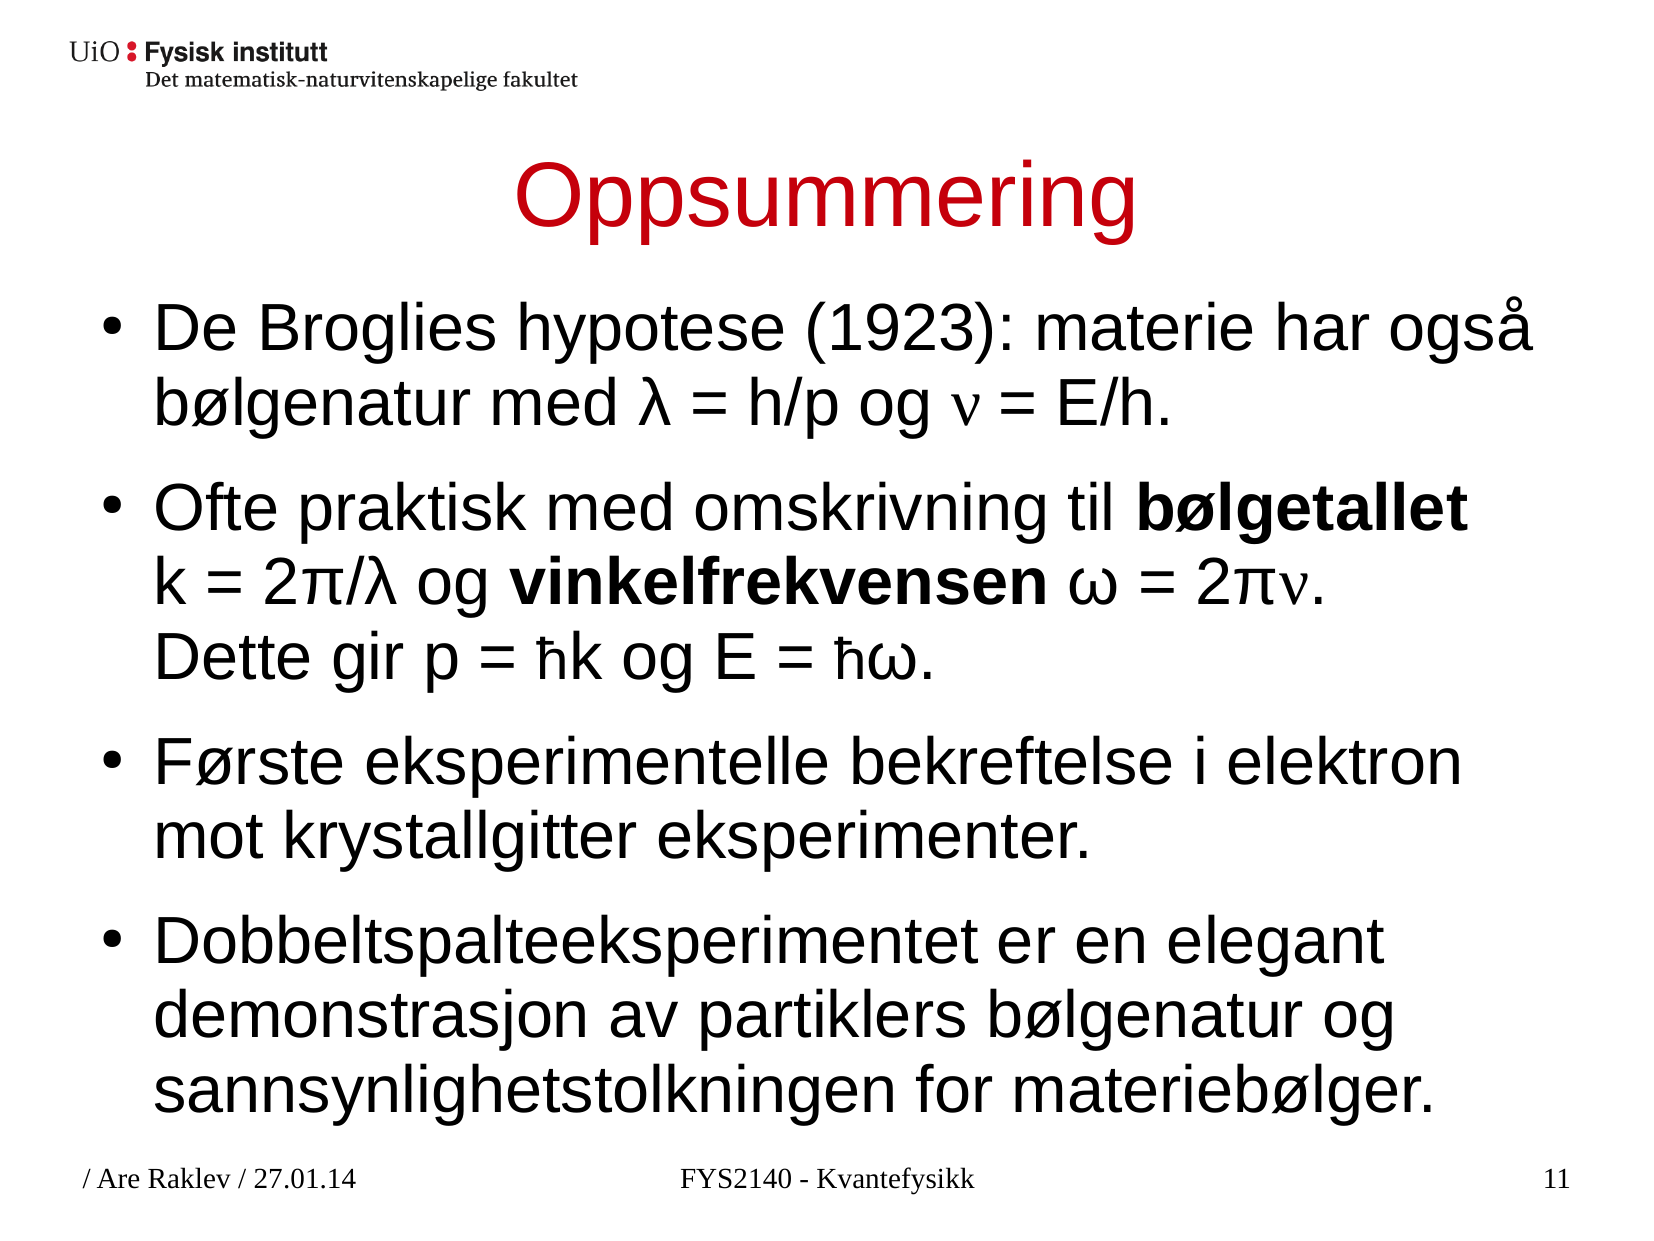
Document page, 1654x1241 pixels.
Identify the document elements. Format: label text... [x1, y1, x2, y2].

list De Broglies hypotese (1923): materie har også bølgenatur med λ = h/p og ν = E/h. Ofte praktisk med omskrivning til bølgetallet k = 2π/λ og vinkelfrekvensen ω = 2πν. Dette gir p = ħk og E = ħω. Første eksperimentelle bekreftelse i elektron mot krystallgitter eksperimenter. Dobbeltspalteeksperimentet er en elegant demonstrasjon av partiklers bølgenatur og sannsynlighetstolkningen for materiebølger. [82, 290, 1580, 1163]
picture [68, 37, 581, 93]
title Oppsummering [82, 90, 1571, 290]
